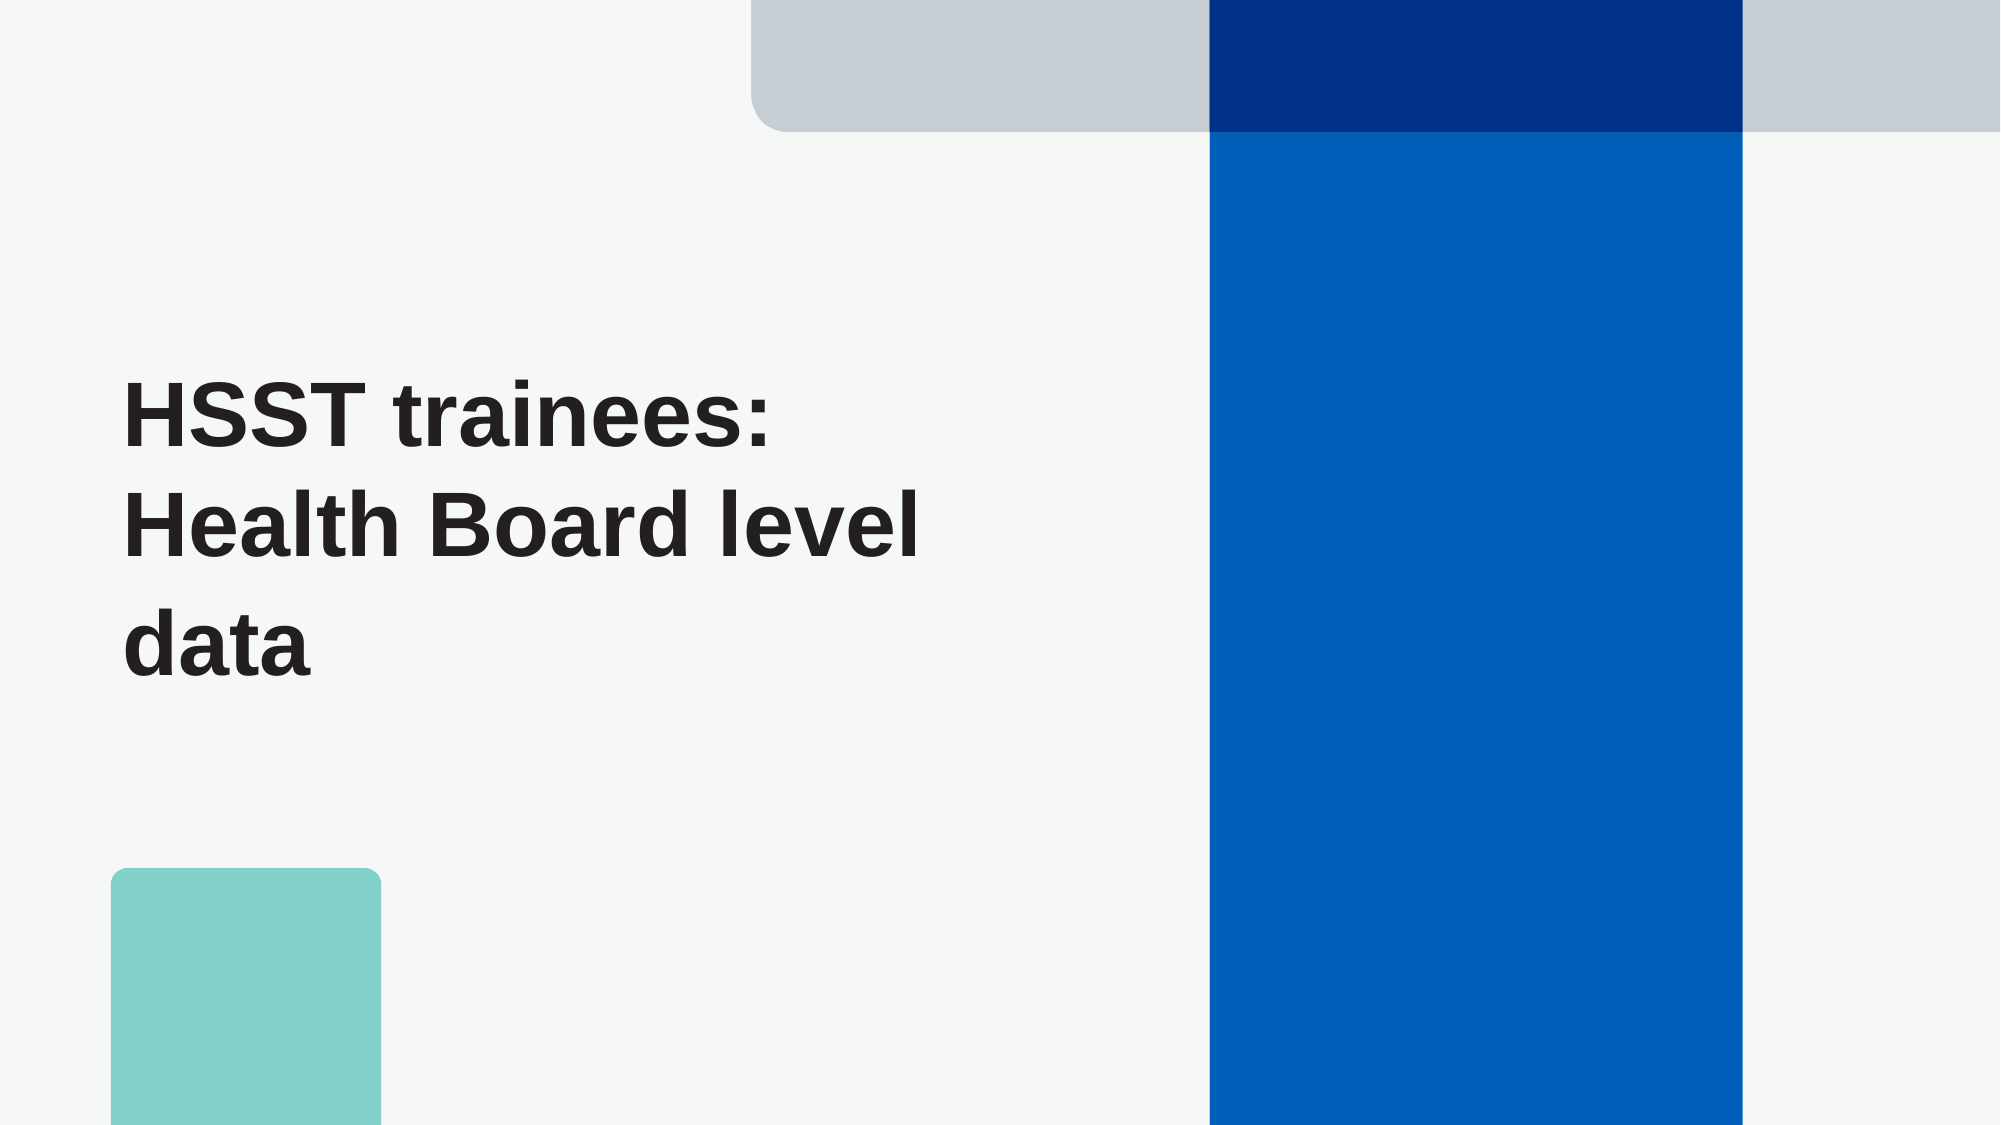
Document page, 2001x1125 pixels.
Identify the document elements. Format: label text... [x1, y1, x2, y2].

title HSST trainees: Health Board level data [122, 355, 1188, 573]
